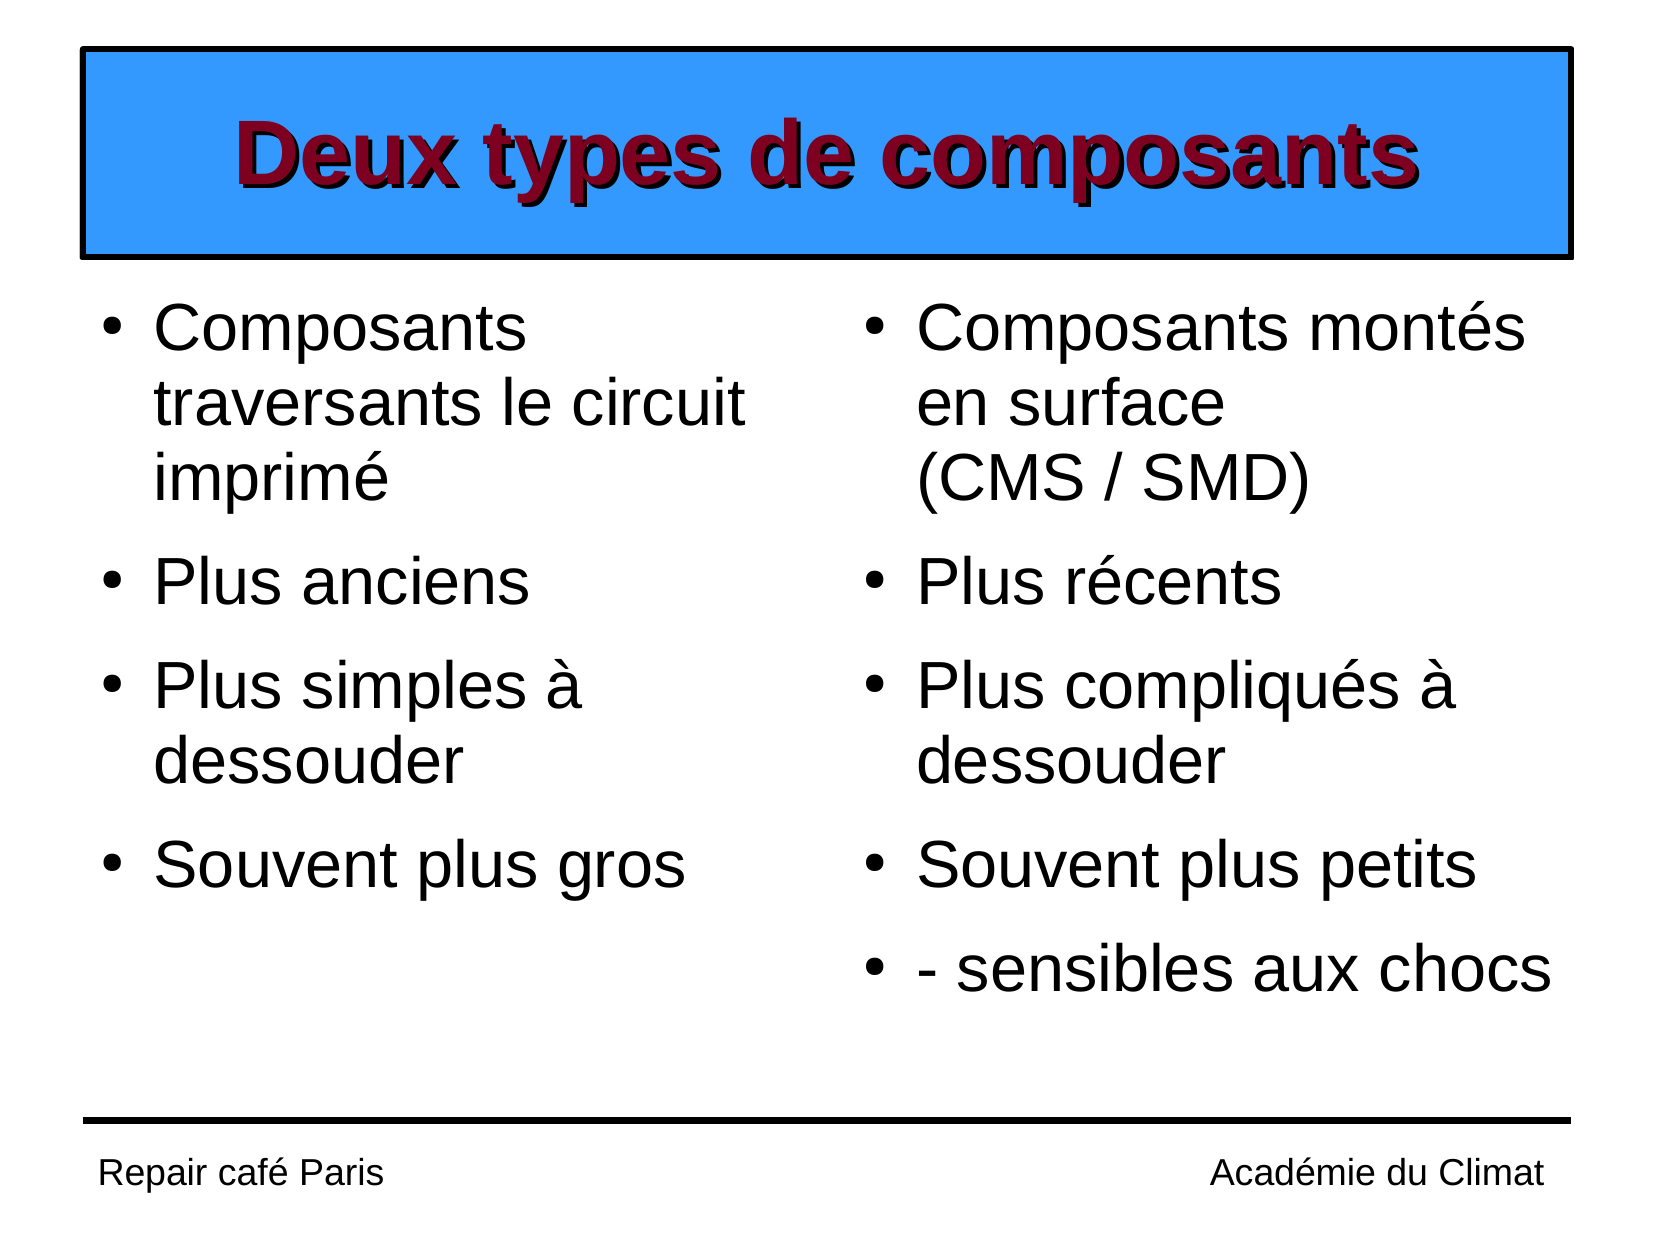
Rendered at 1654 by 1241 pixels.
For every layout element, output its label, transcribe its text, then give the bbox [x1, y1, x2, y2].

text_box Repair café Paris Académie du Climat [82, 1144, 1571, 1201]
list Composants montés en surface (CMS / SMD) Plus récents Plus compliqués à dessouder Souvent plus petits - sensibles aux chocs [845, 290, 1572, 1010]
list Composants traversants le circuit imprimé Plus anciens Plus simples à dessouder Souvent plus gros [82, 290, 809, 1010]
title Deux types de composants [82, 49, 1571, 257]
